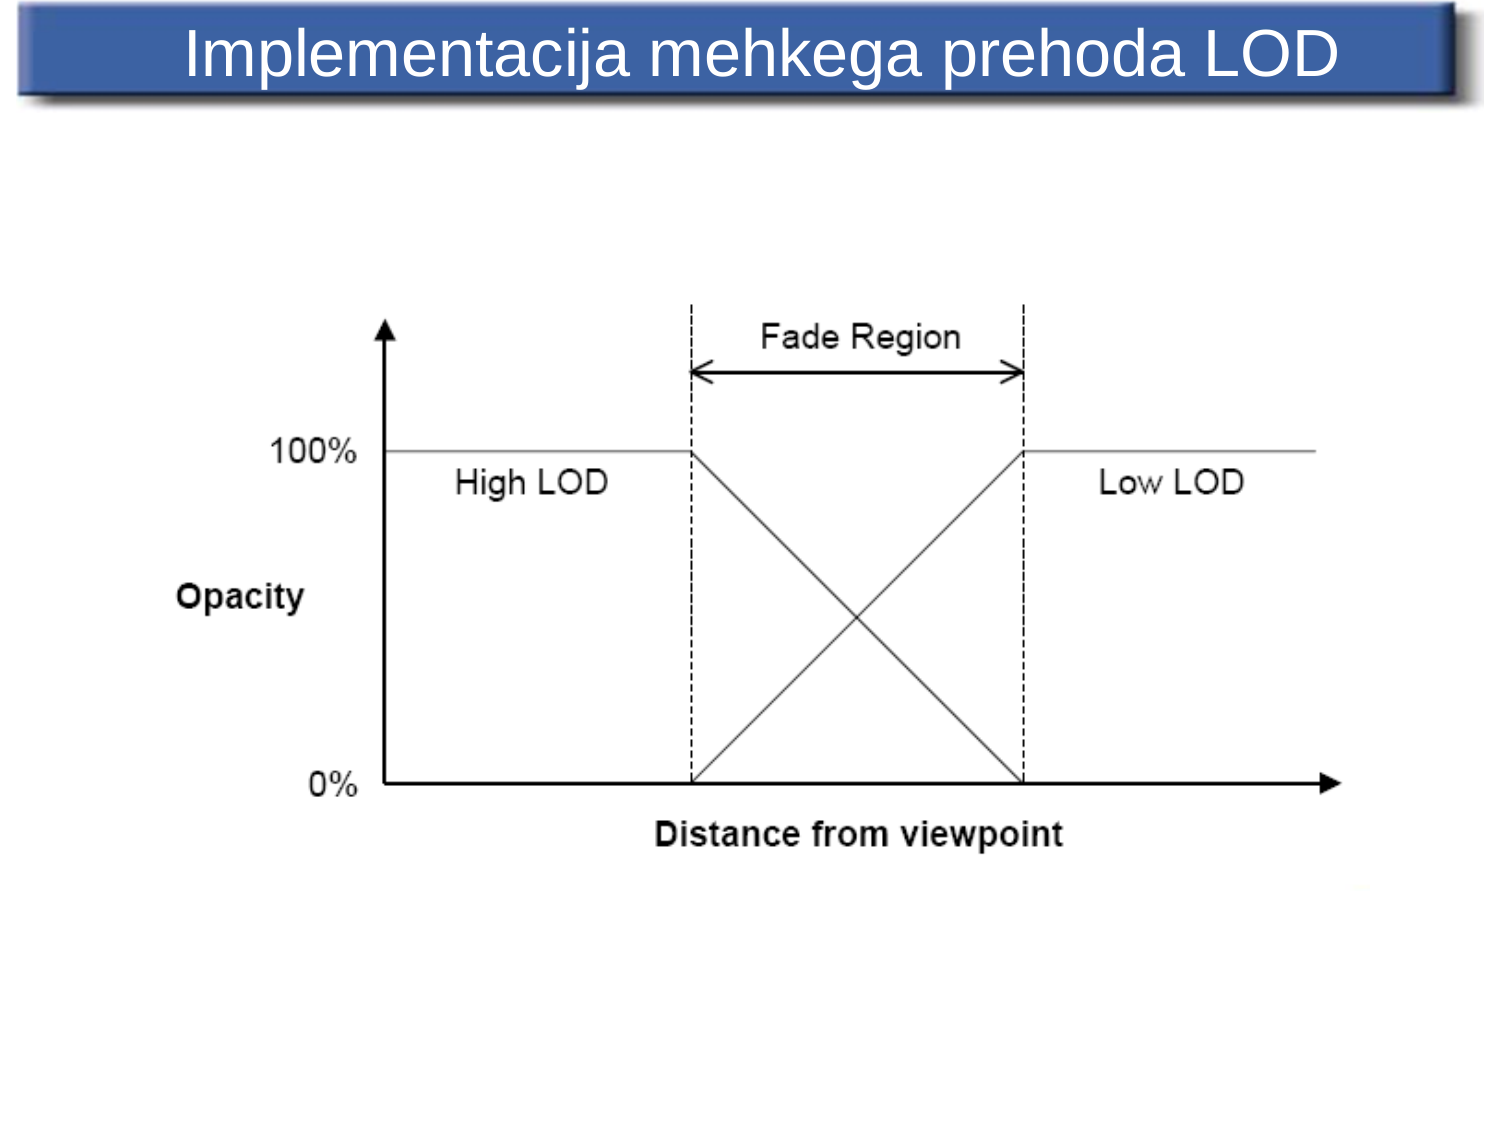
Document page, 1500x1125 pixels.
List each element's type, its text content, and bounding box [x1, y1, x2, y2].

title Implementacija mehkega prehoda LOD [24, 0, 1500, 100]
picture [16, 0, 1484, 113]
picture [130, 233, 1370, 891]
